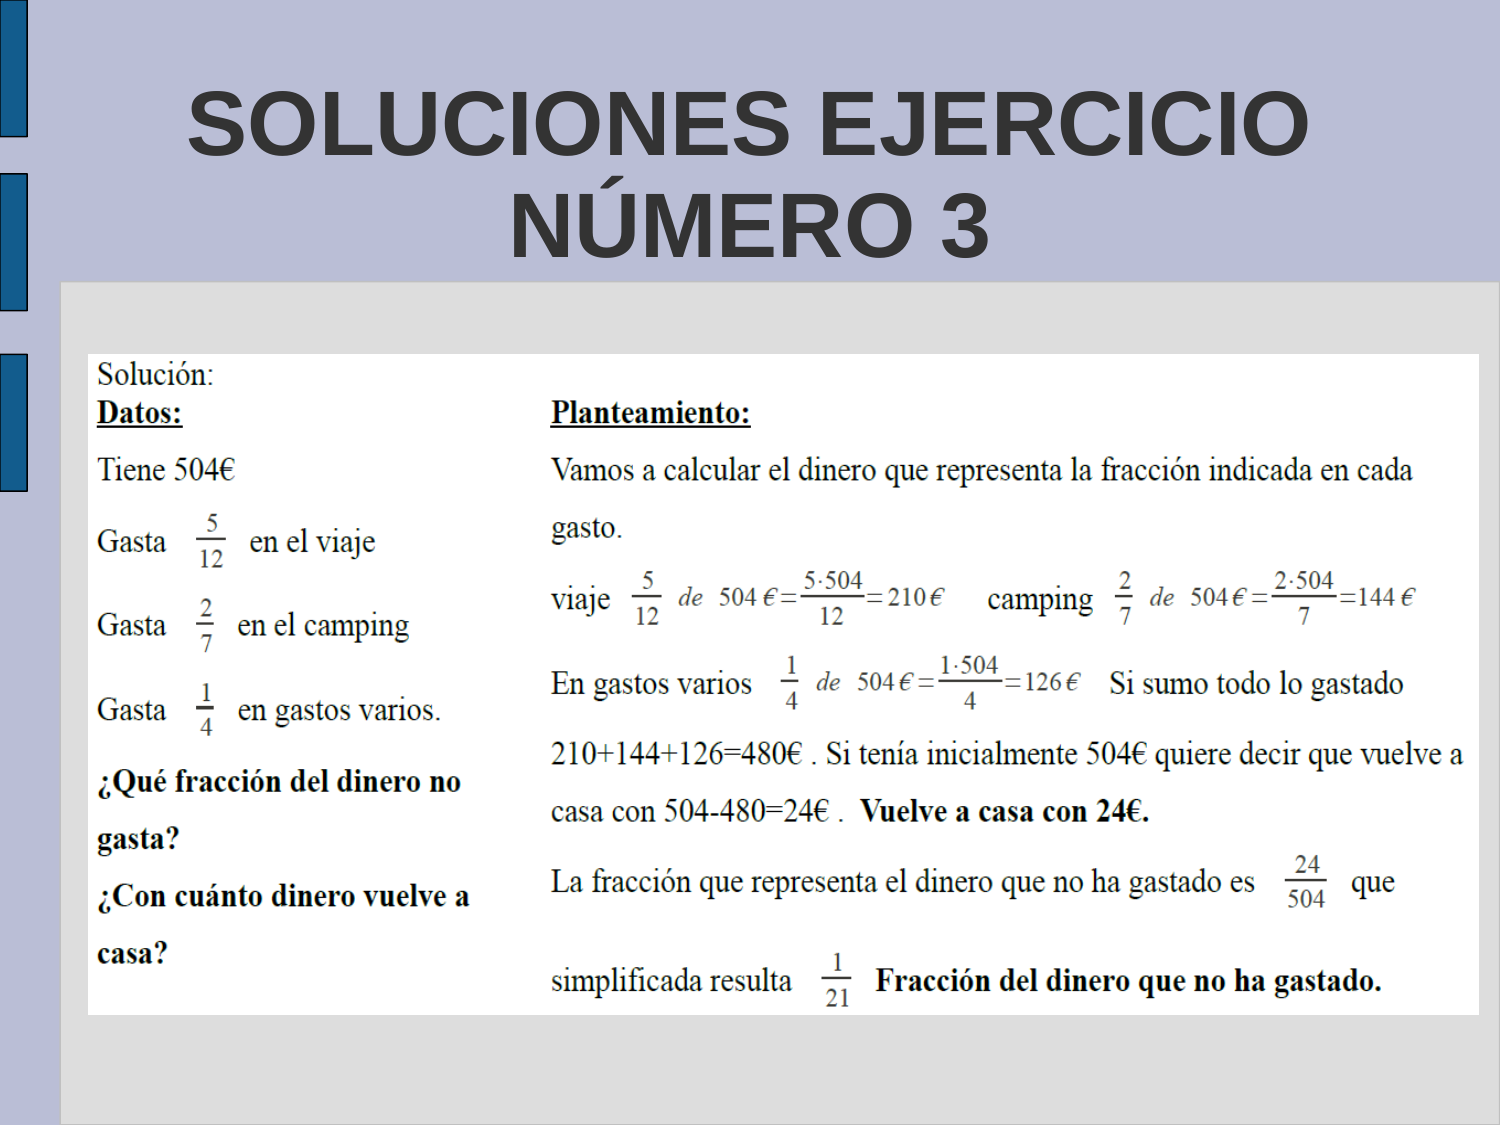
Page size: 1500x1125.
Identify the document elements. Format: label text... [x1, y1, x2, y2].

picture [88, 354, 1479, 1015]
title SOLUCIONES EJERCICIO NÚMERO 3 [110, 73, 1391, 279]
